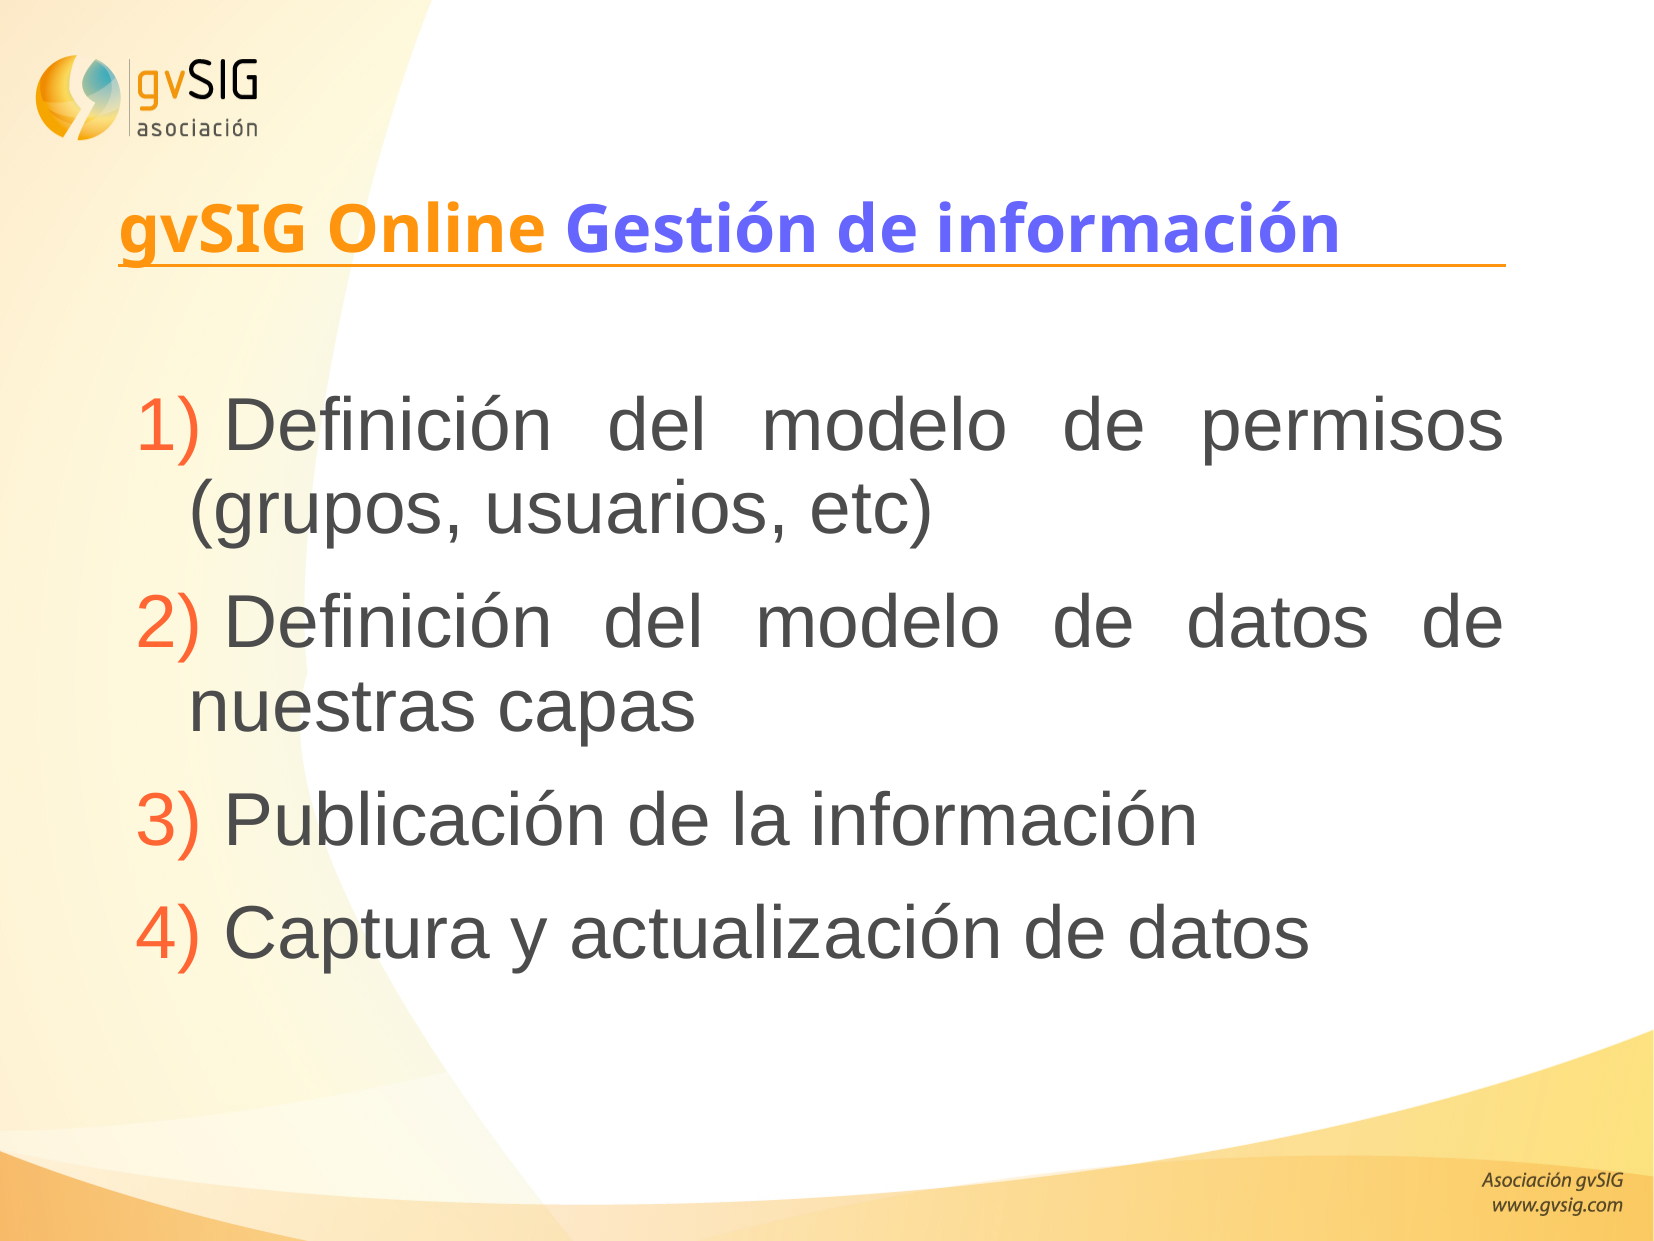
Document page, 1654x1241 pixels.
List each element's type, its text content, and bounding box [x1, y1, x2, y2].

list Definición del modelo de permisos (grupos, usuarios, etc) Definición del modelo de datos de nuestras capas Publicación de la información Captura y actualización de datos [118, 301, 1506, 1124]
title gvSIG Online Gestión de información [118, 177, 1607, 276]
picture [0, 0, 1654, 1241]
